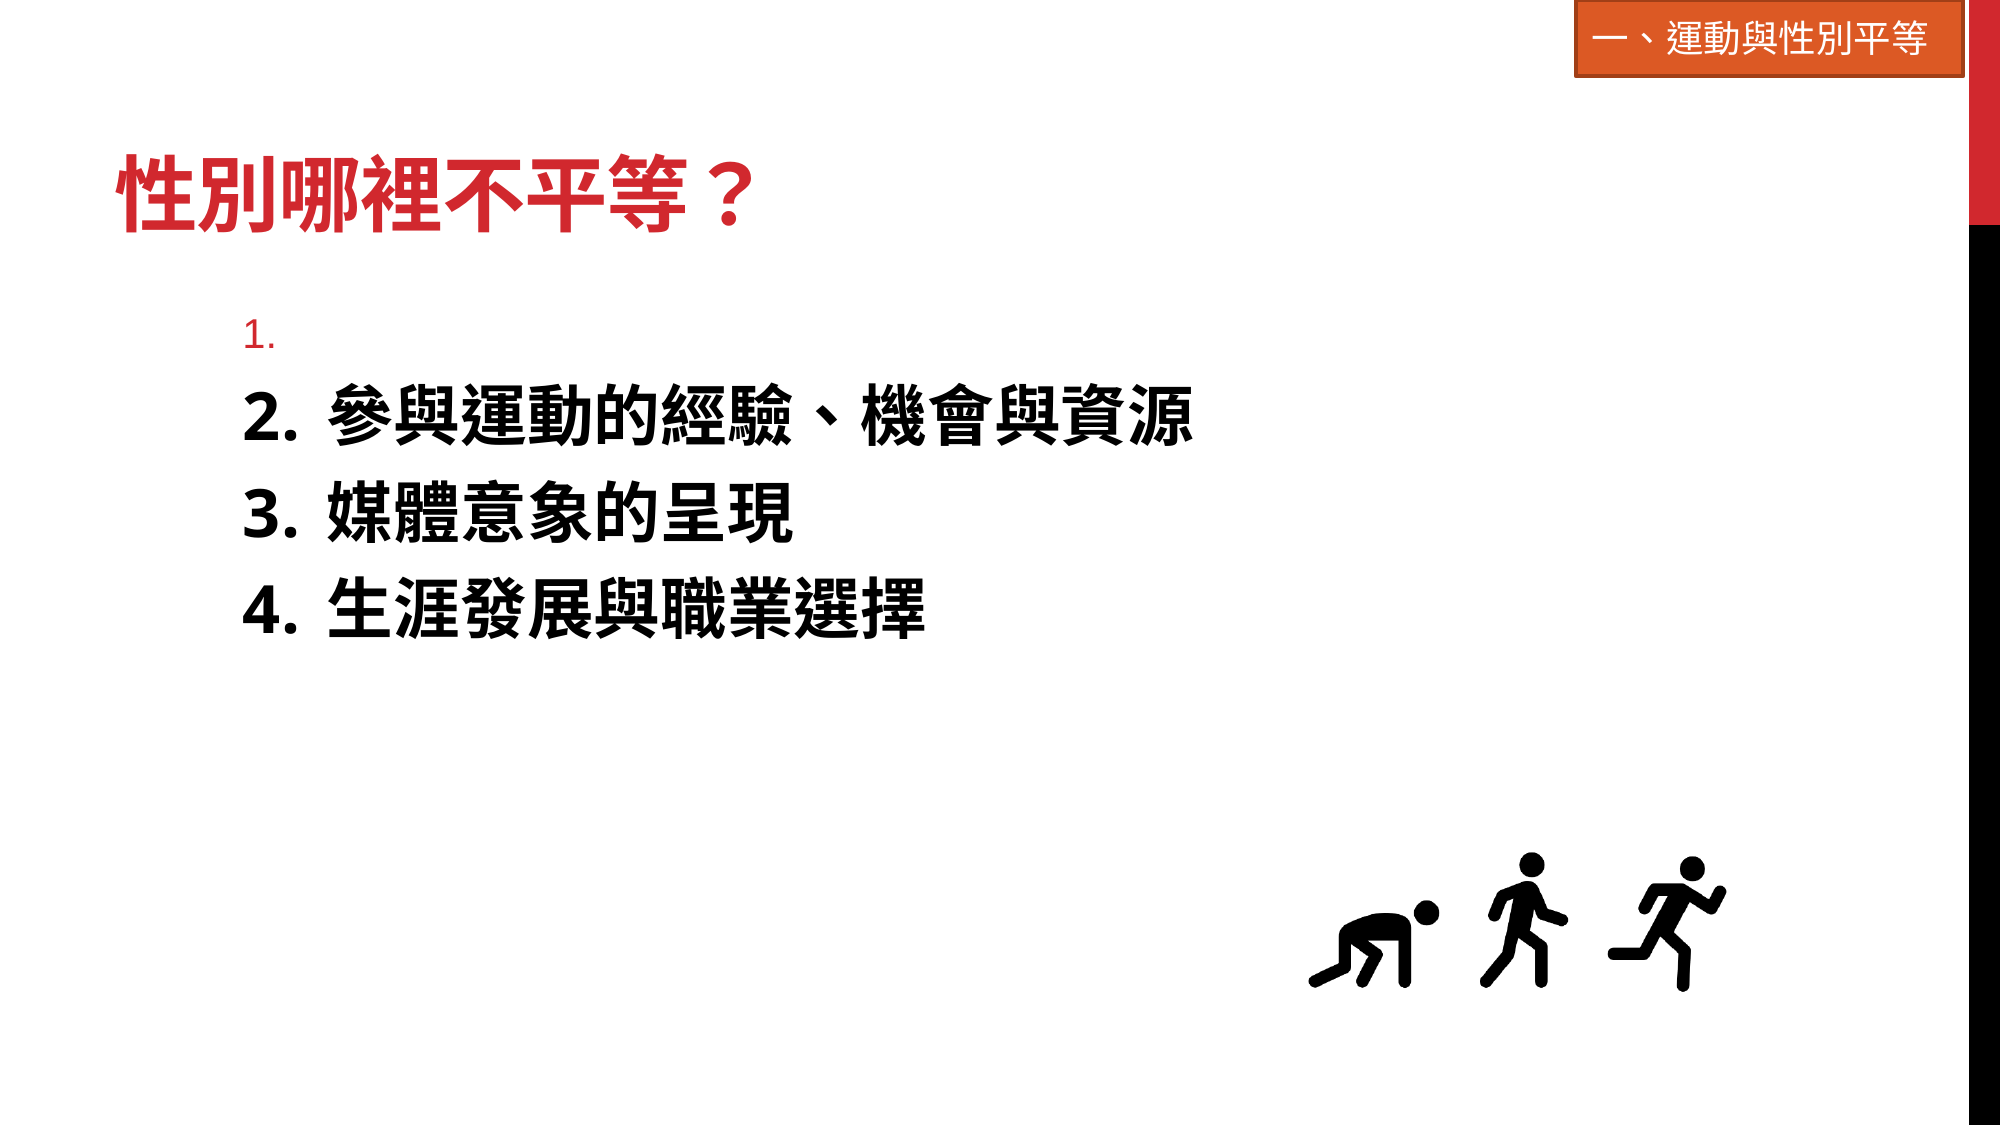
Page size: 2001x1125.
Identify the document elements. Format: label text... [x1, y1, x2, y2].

text_box 一、運動與性別平等 [1576, 0, 1963, 76]
title 性別哪裡不平等？ [99, 25, 1367, 251]
picture [1298, 844, 1742, 1019]
list 參與運動的經驗、機會與資源 媒體意象的呈現 生涯發展與職業選擇 [137, 299, 1221, 1014]
